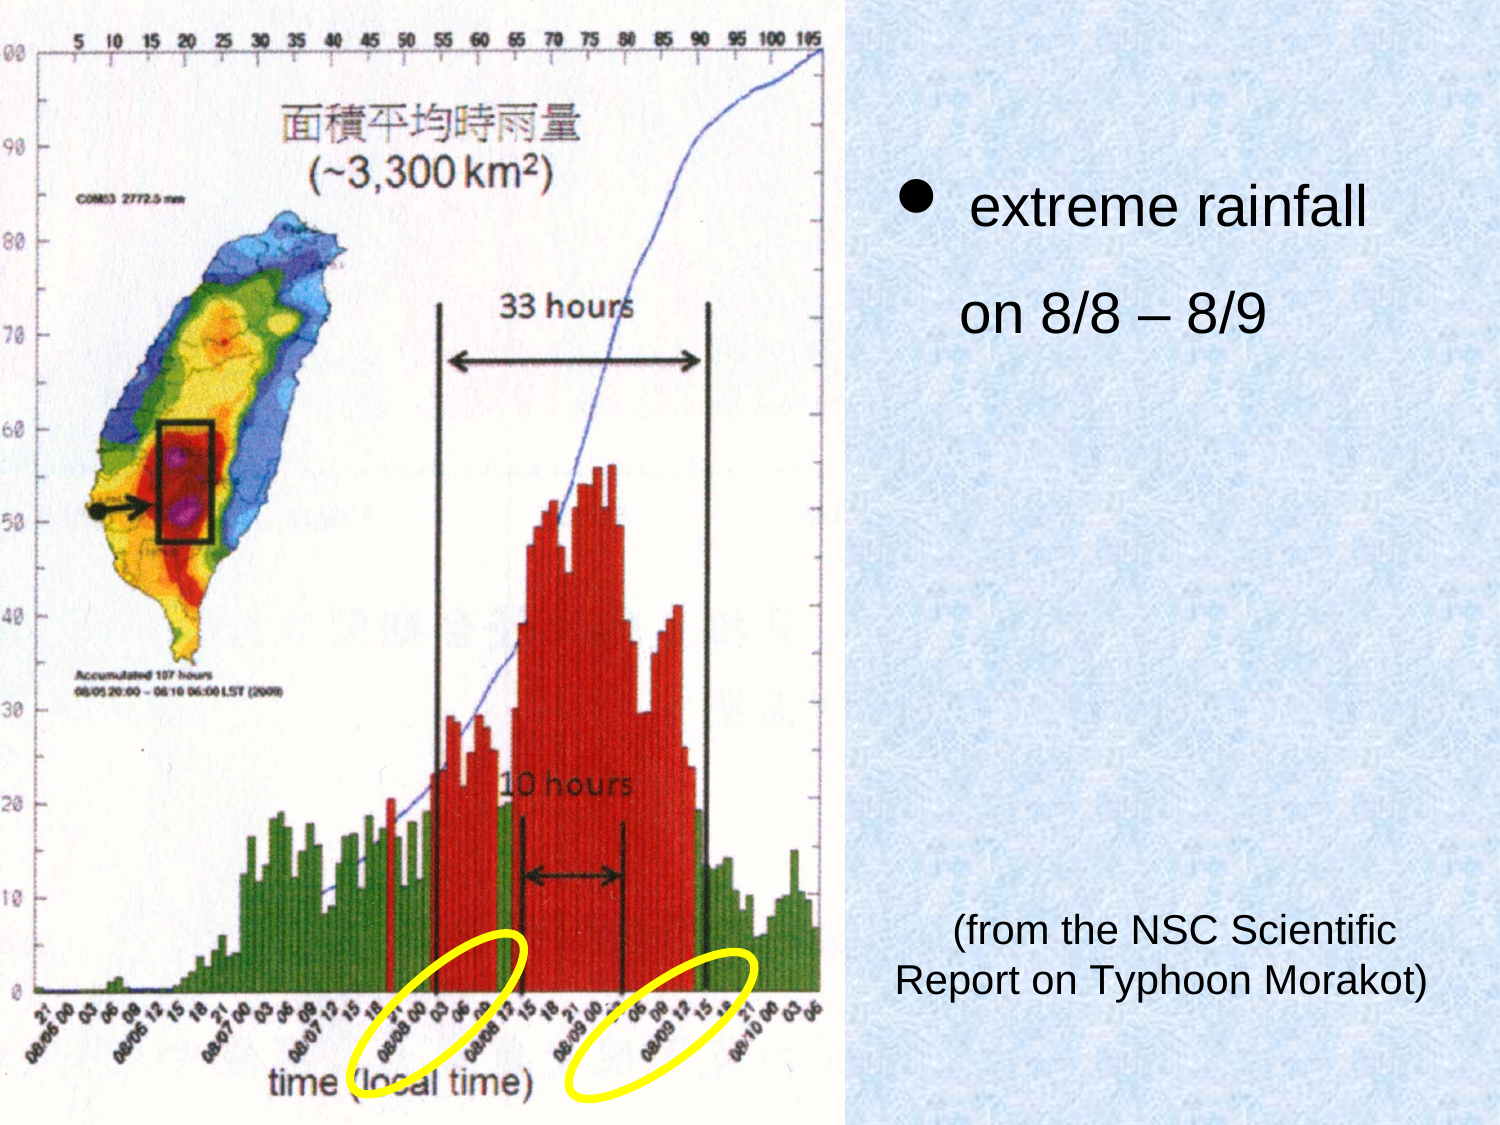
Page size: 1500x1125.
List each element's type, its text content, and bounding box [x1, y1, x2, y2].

text_box extreme rainfall on 8/8 – 8/9 (from the NSC Scientific Report on Typhoon Morakot) [879, 160, 1471, 1011]
picture [0, 0, 1500, 1125]
